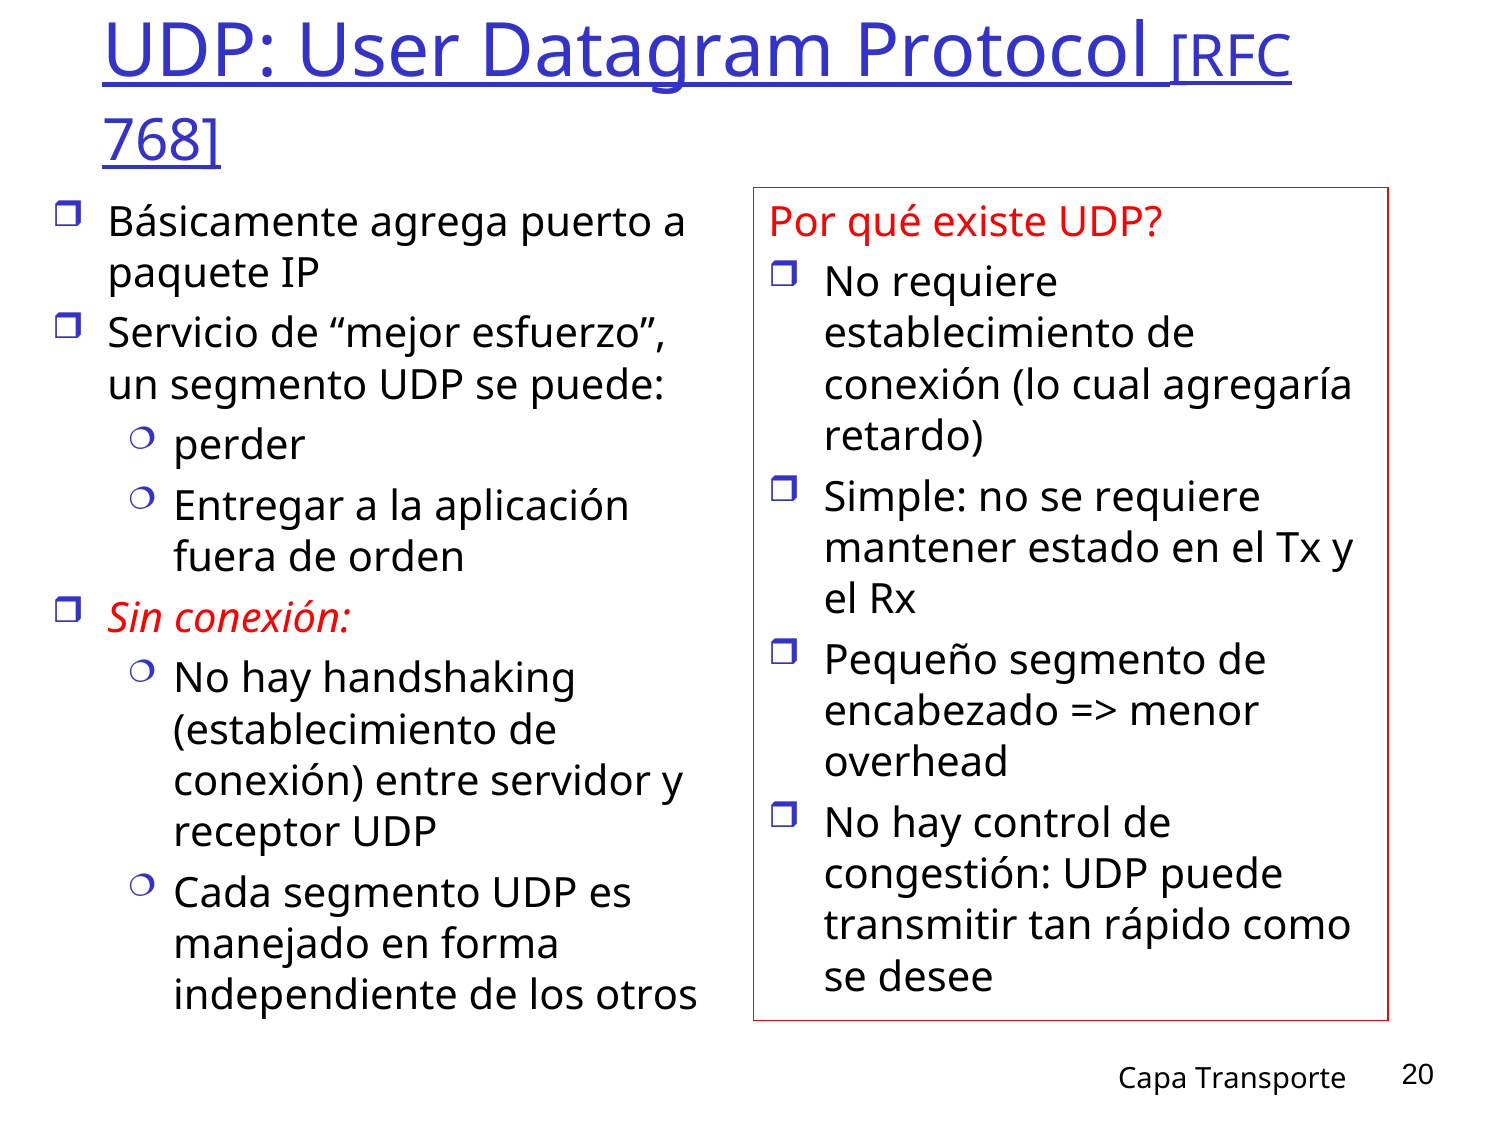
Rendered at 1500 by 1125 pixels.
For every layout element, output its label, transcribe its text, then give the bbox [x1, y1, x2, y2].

title UDP: User Datagram Protocol [RFC 768] [87, 1, 1388, 172]
list Básicamente agrega puerto a paquete IP Servicio de “mejor esfuerzo”, un segmento UDP se puede: perder Entregar a la aplicación fuera de orden Sin conexión: No hay handshaking (establecimiento de conexión) entre servidor y receptor UDP Cada segmento UDP es manejado en forma independiente de los otros [37, 187, 722, 1021]
list Por qué existe UDP? No requiere establecimiento de conexión (lo cual agregaría retardo)‏ Simple: no se requiere mantener estado en el Tx y el Rx Pequeño segmento de encabezado => menor overhead No hay control de congestión: UDP puede transmitir tan rápido como se desee [753, 187, 1388, 1021]
